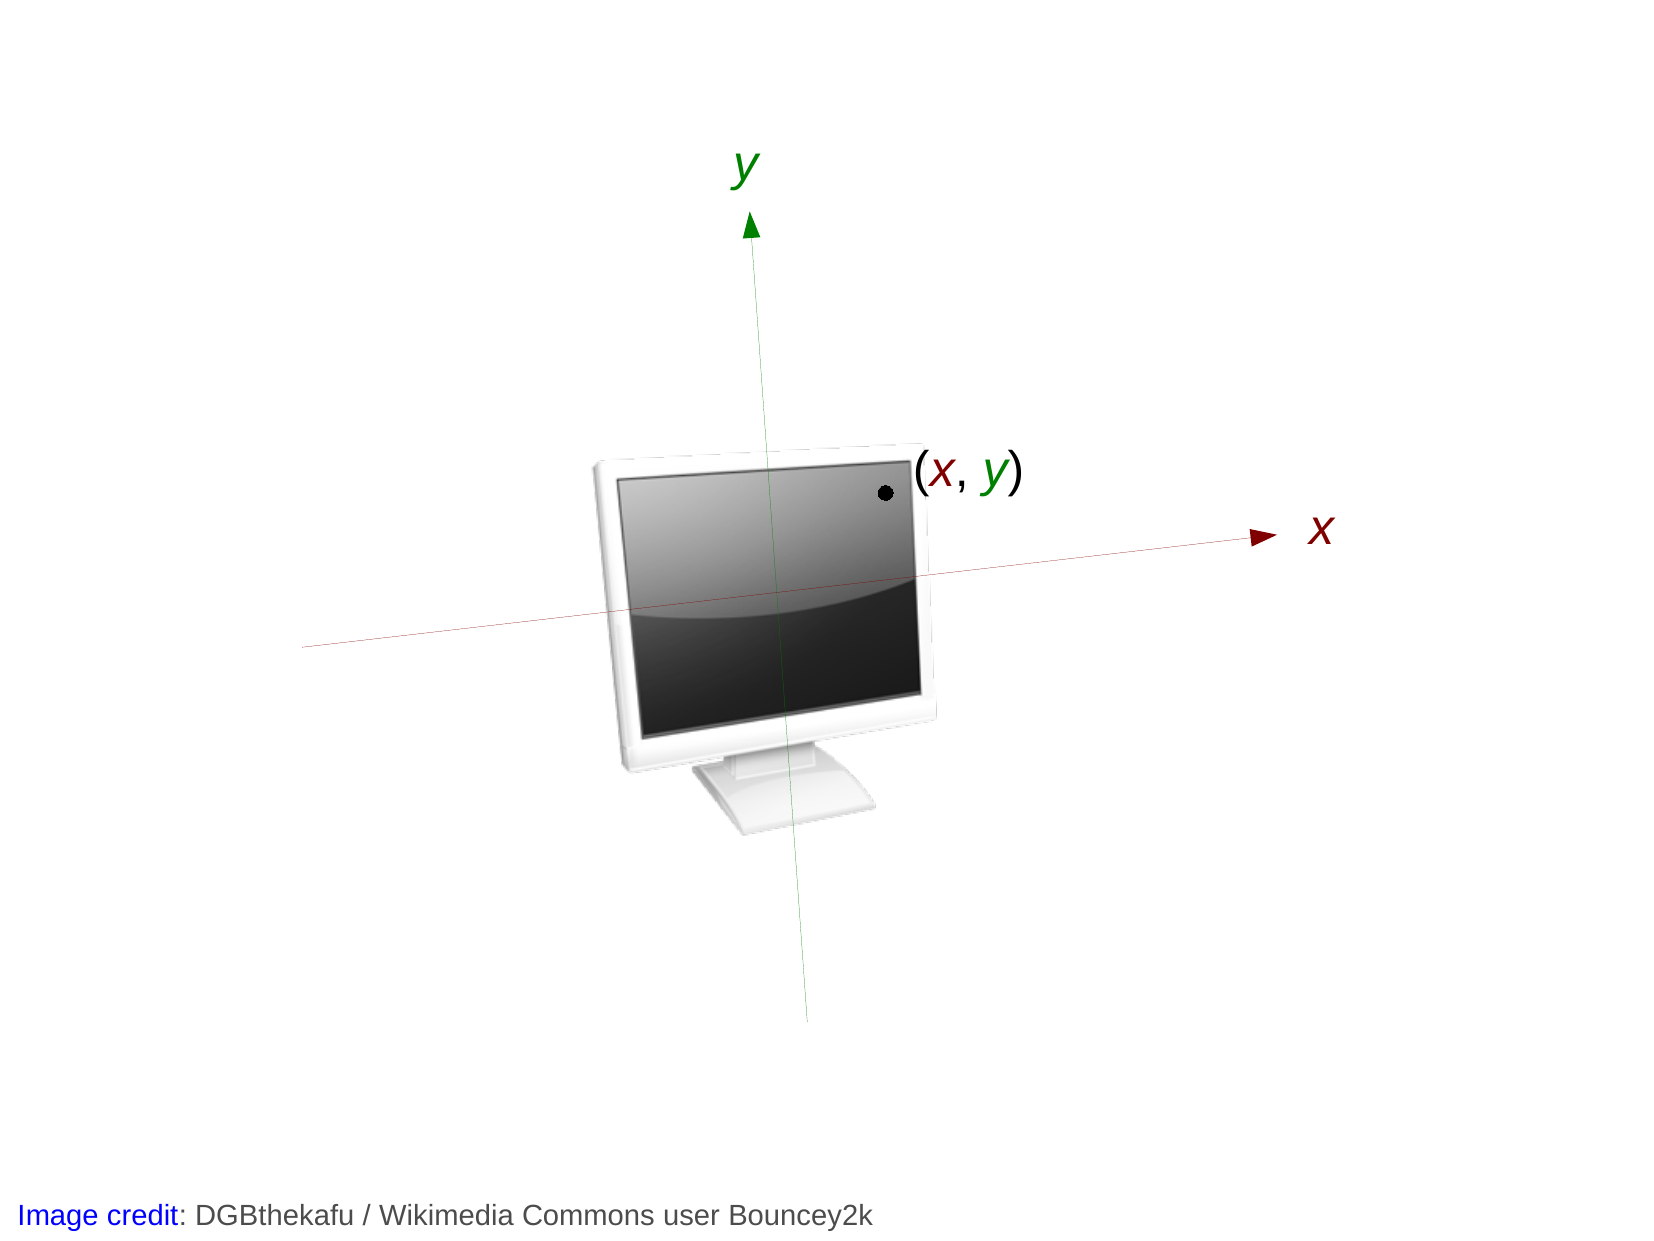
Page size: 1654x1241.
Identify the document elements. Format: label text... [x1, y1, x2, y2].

text_box x [1294, 491, 1407, 562]
text_box y [718, 128, 869, 199]
text_box (x, y) [898, 434, 1199, 505]
text_box Image credit: DGBthekafu / Wikimedia Commons user Bouncey2k [2, 1191, 1163, 1240]
text_box [878, 485, 894, 501]
picture [564, 439, 965, 840]
